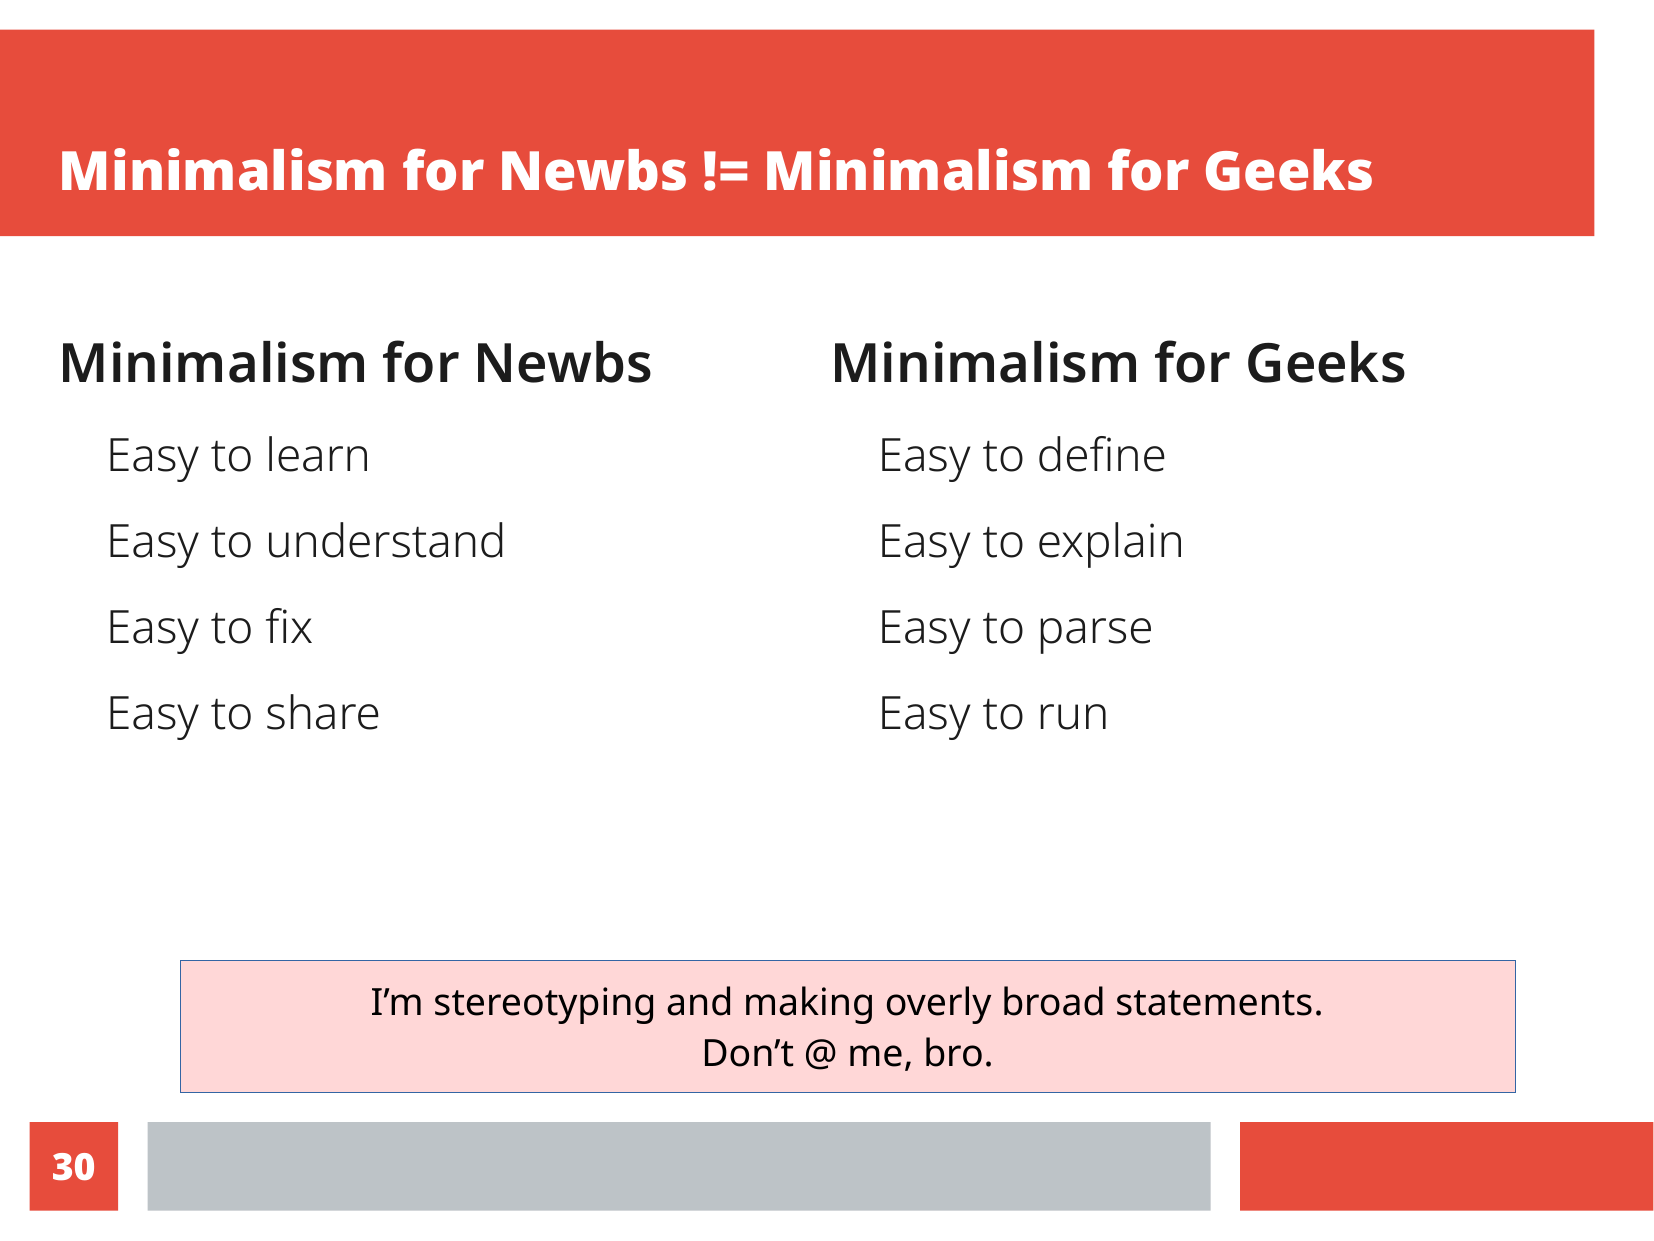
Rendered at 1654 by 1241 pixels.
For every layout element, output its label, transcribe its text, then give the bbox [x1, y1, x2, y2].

list Minimalism for Newbs Easy to learn Easy to understand Easy to fix Easy to share [59, 324, 794, 1093]
text_box I’m stereotyping and making overly broad statements. Don’t @ me, bro. [180, 960, 1516, 1093]
list Minimalism for Geeks Easy to define Easy to explain Easy to parse Easy to run [830, 324, 1566, 1093]
title Minimalism for Newbs != Minimalism for Geeks [59, 59, 1595, 207]
